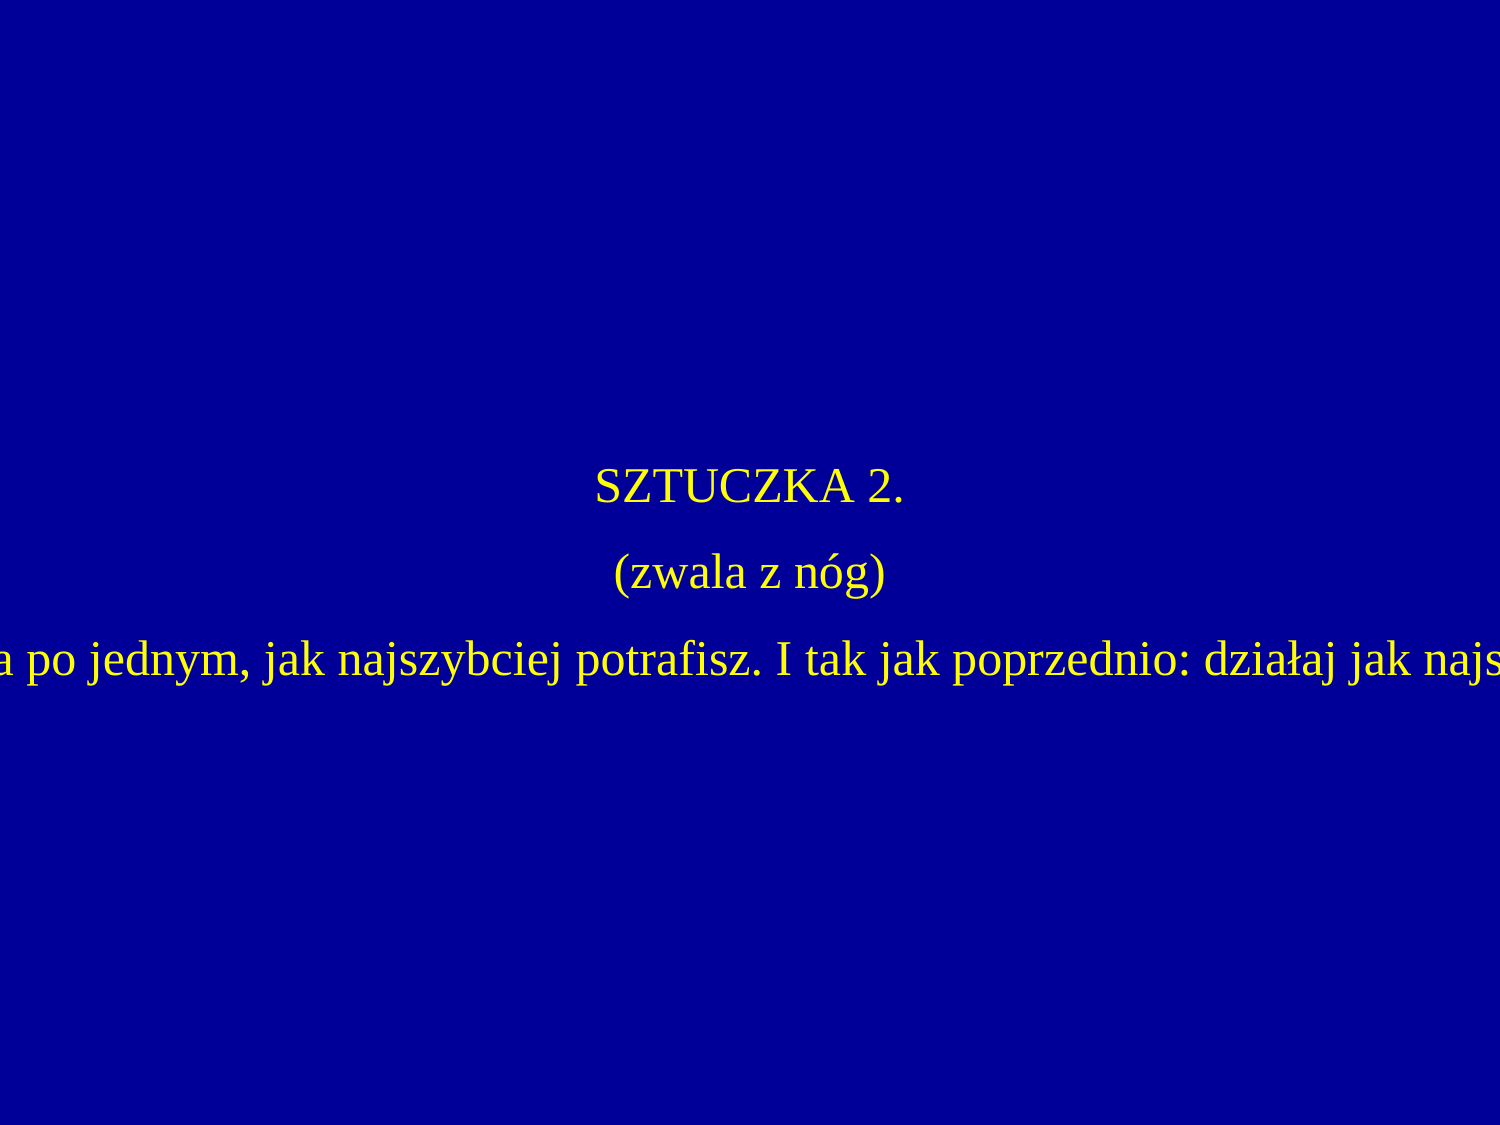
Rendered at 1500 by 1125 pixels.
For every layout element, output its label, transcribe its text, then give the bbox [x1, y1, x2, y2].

text_box SZTUCZKA 2. (zwala z nóg) Wykonuj polecenia po jednym, jak najszybciej potrafisz. I tak jak poprzednio: działaj jak najszybciej potrafisz... [0, 450, 1500, 694]
